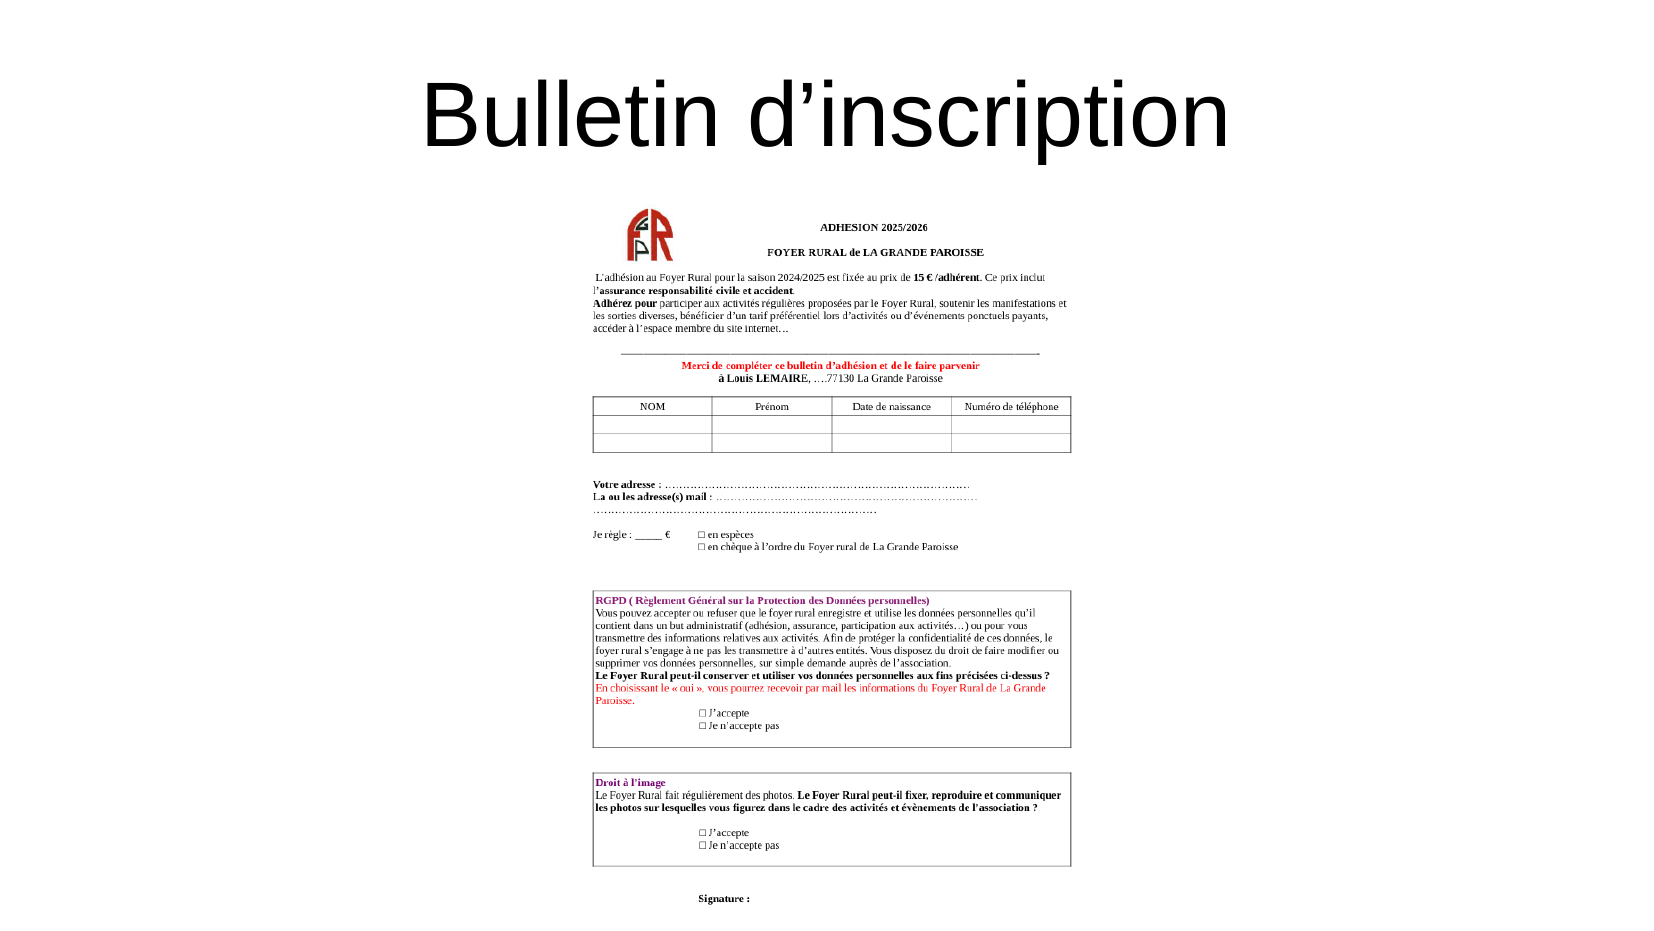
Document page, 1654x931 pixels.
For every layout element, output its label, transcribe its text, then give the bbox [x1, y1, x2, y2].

title Bulletin d’inscription [82, 37, 1571, 193]
picture [561, 192, 1093, 924]
